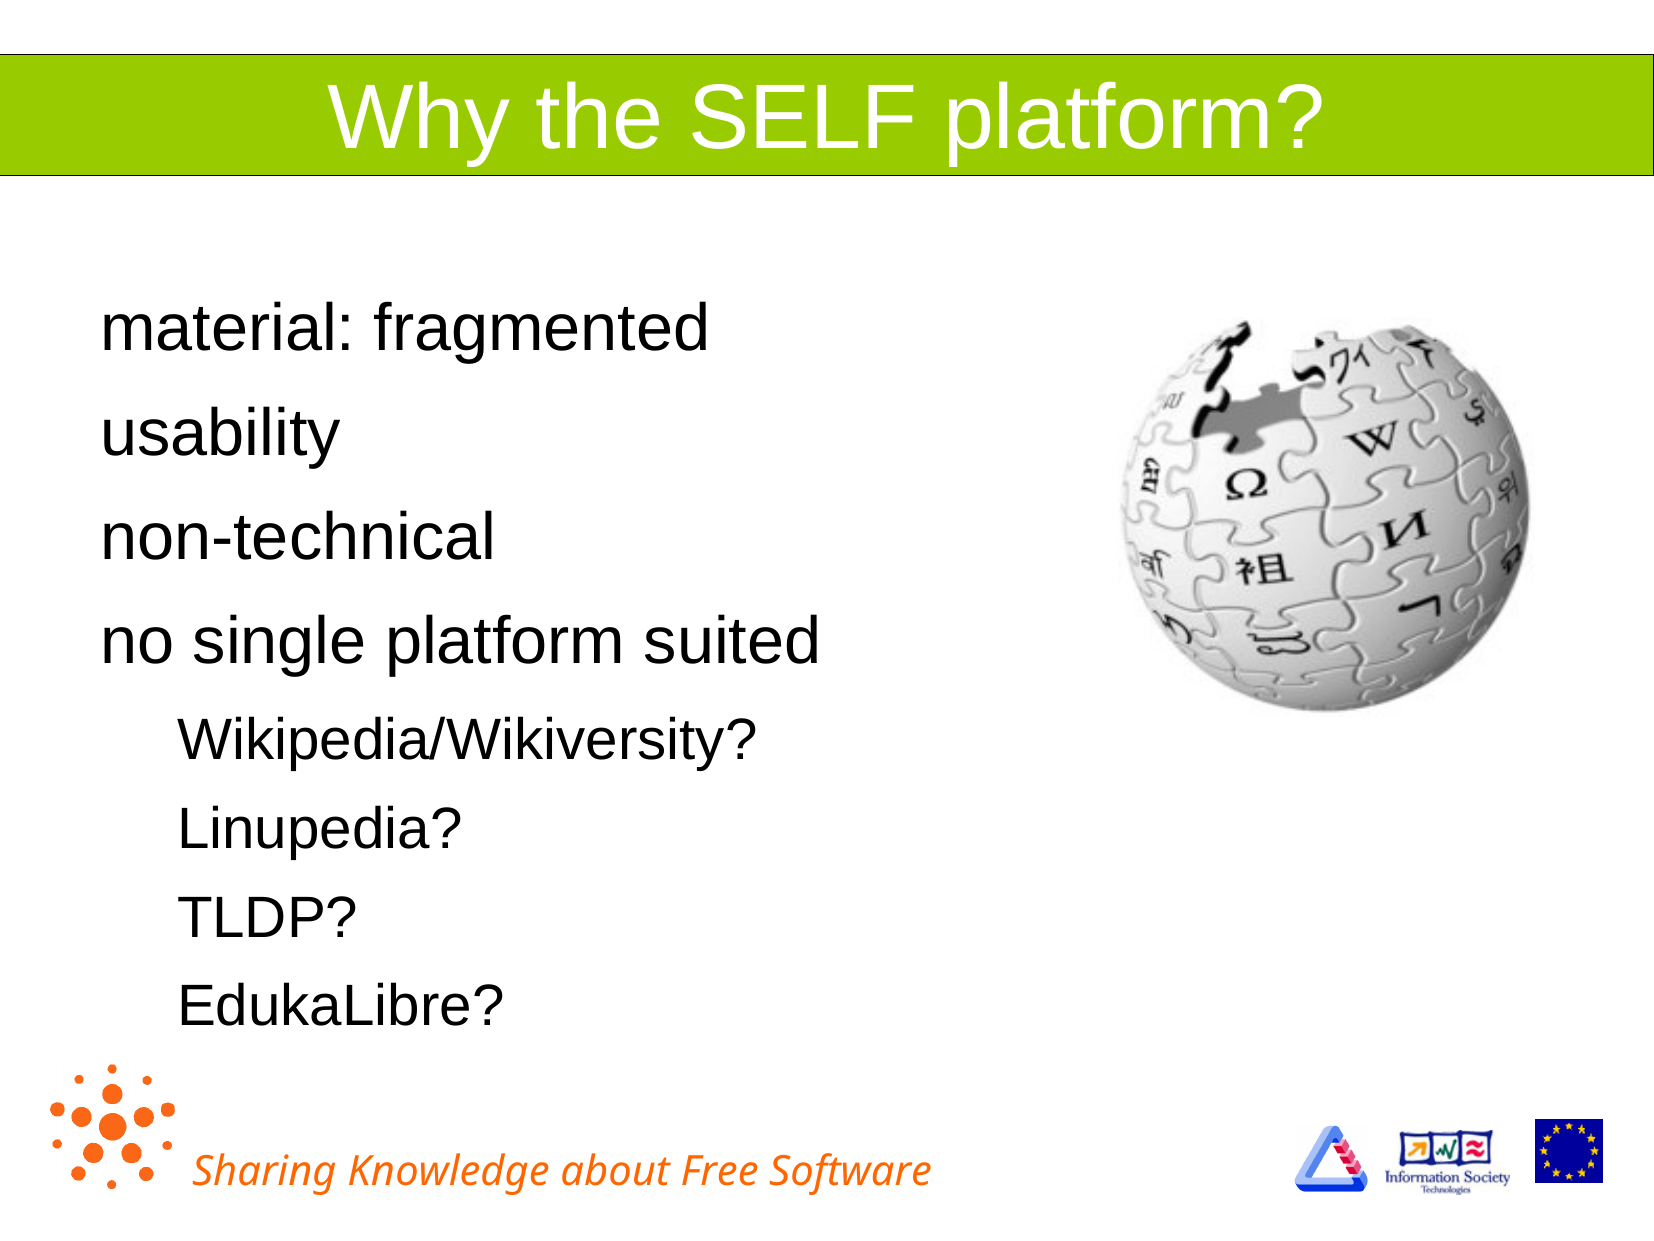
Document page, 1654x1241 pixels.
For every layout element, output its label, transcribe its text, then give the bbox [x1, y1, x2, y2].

picture [50, 1064, 175, 1189]
list material: fragmented usability non-technical no single platform suited Wikipedia/Wikiversity? Linupedia? TLDP? EdukaLibre? [82, 290, 1571, 1109]
picture [1294, 1125, 1368, 1193]
picture [1385, 1130, 1510, 1195]
picture [1117, 317, 1535, 734]
title Why the SELF platform? [82, 59, 1571, 174]
picture [1535, 1119, 1603, 1183]
